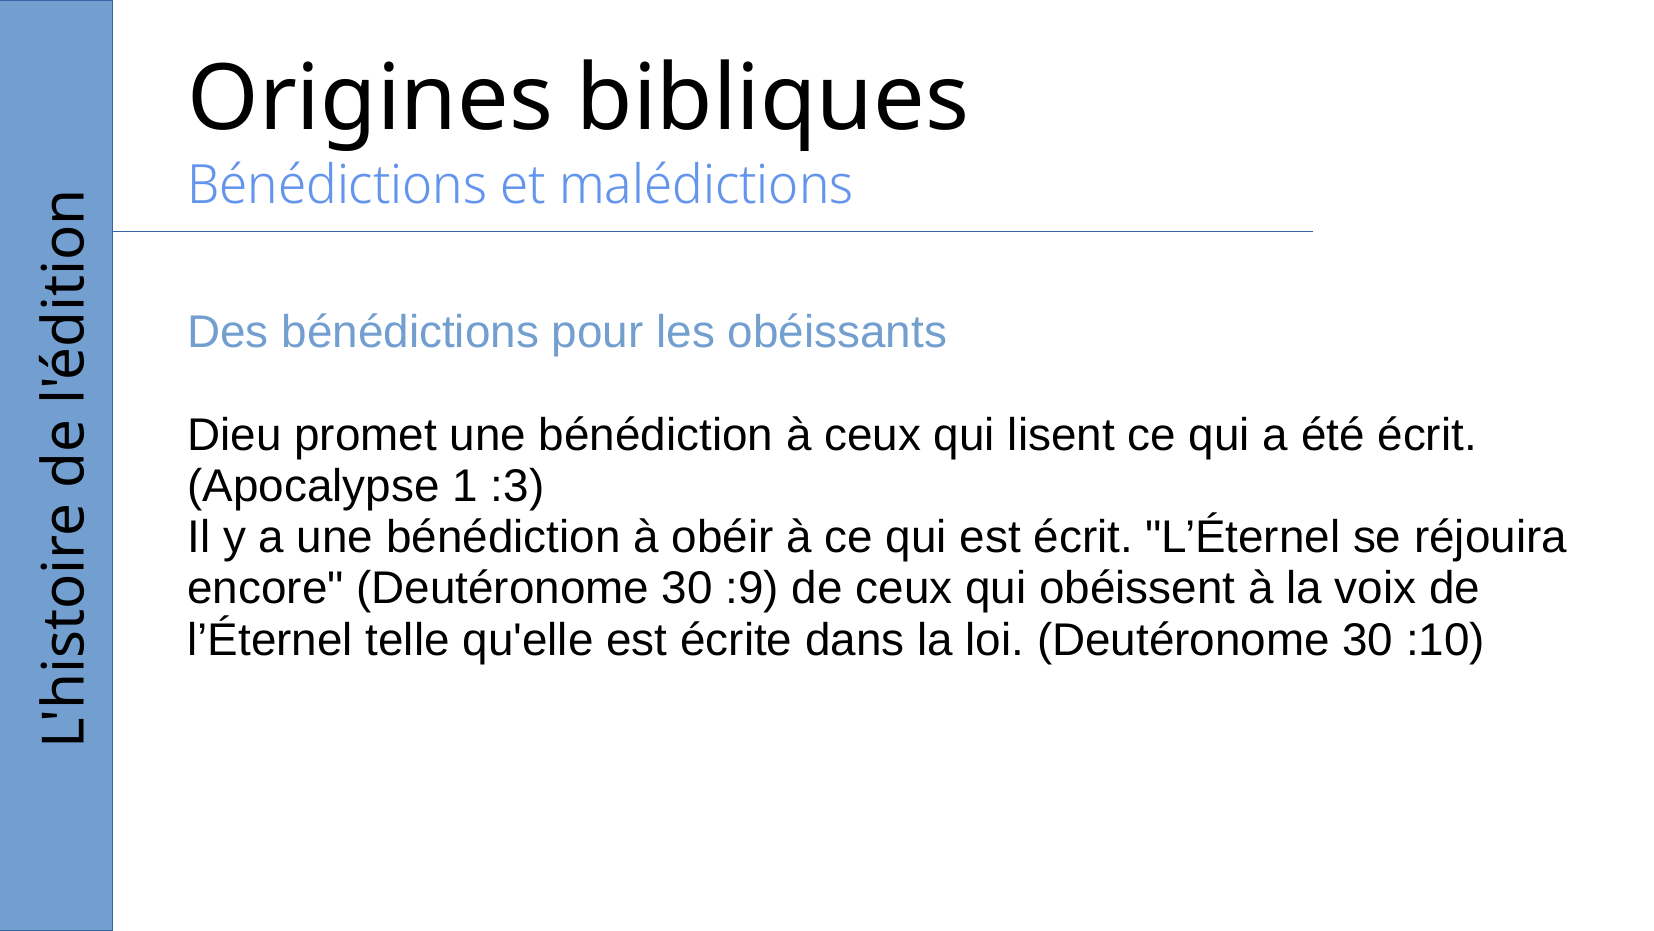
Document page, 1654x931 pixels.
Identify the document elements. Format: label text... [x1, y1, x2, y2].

text_box L'histoire de l'édition [13, 37, 105, 901]
title Bénédictions et malédictions [187, 125, 1571, 239]
text_box [0, 0, 113, 931]
title Origines bibliques [187, 33, 1571, 125]
subtitle Des bénédictions pour les obéissants Dieu promet une bénédiction à ceux qui lisent ce qui a été écrit. (Apocalypse 1 :3) Il y a une bénédiction à obéir à ce qui est écrit. "L’Éternel se réjouira encore" (Deutéronome 30 :9) de ceux qui obéissent à la voix de l’Éternel telle qu'elle est écrite dans la loi. (Deutéronome 30 :10) [187, 306, 1571, 846]
